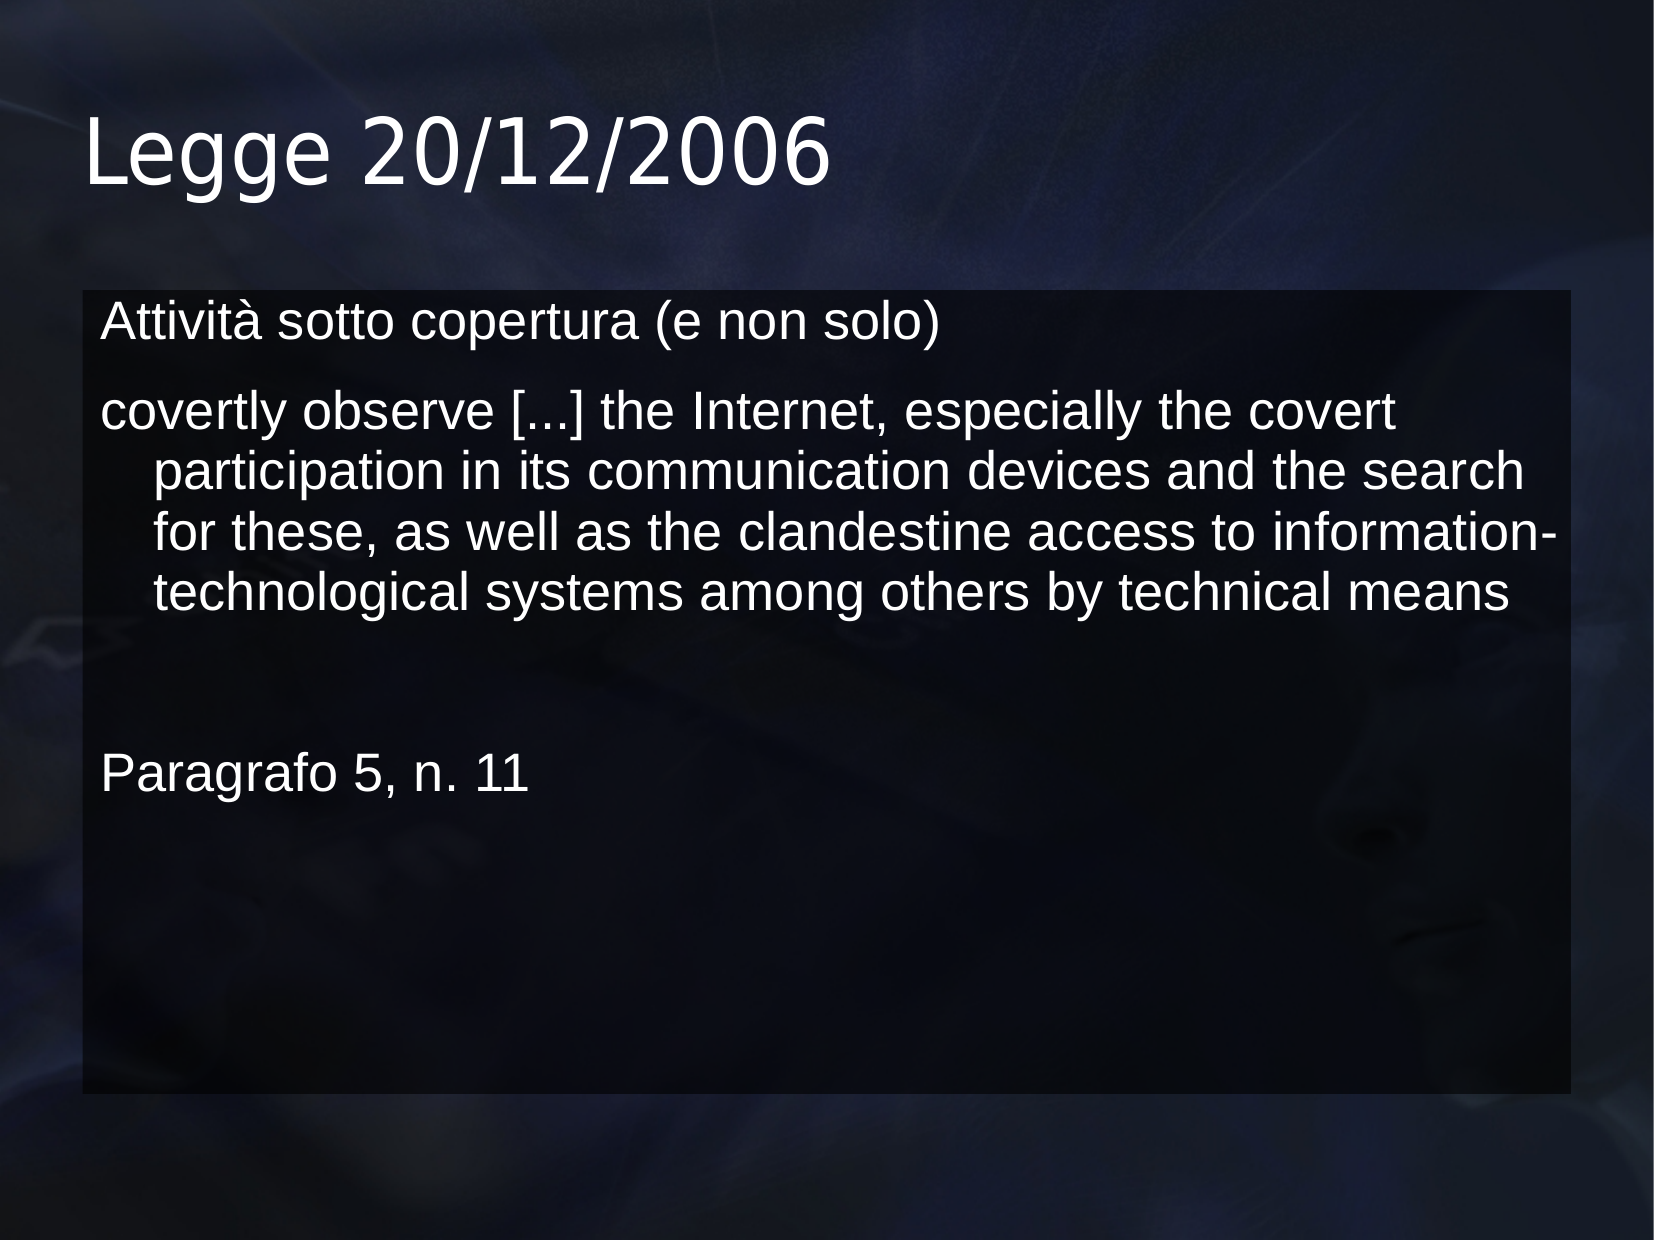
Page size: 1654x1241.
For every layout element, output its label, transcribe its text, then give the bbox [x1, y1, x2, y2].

picture [0, 0, 1654, 1240]
title Legge 20/12/2006 [82, 49, 1571, 257]
list Attività sotto copertura (e non solo) covertly observe [...] the Internet, especially the covert participation in its communication devices and the search for these, as well as the clandestine access to information-technological systems among others by technical means Paragrafo 5, n. 11 [82, 290, 1571, 1094]
